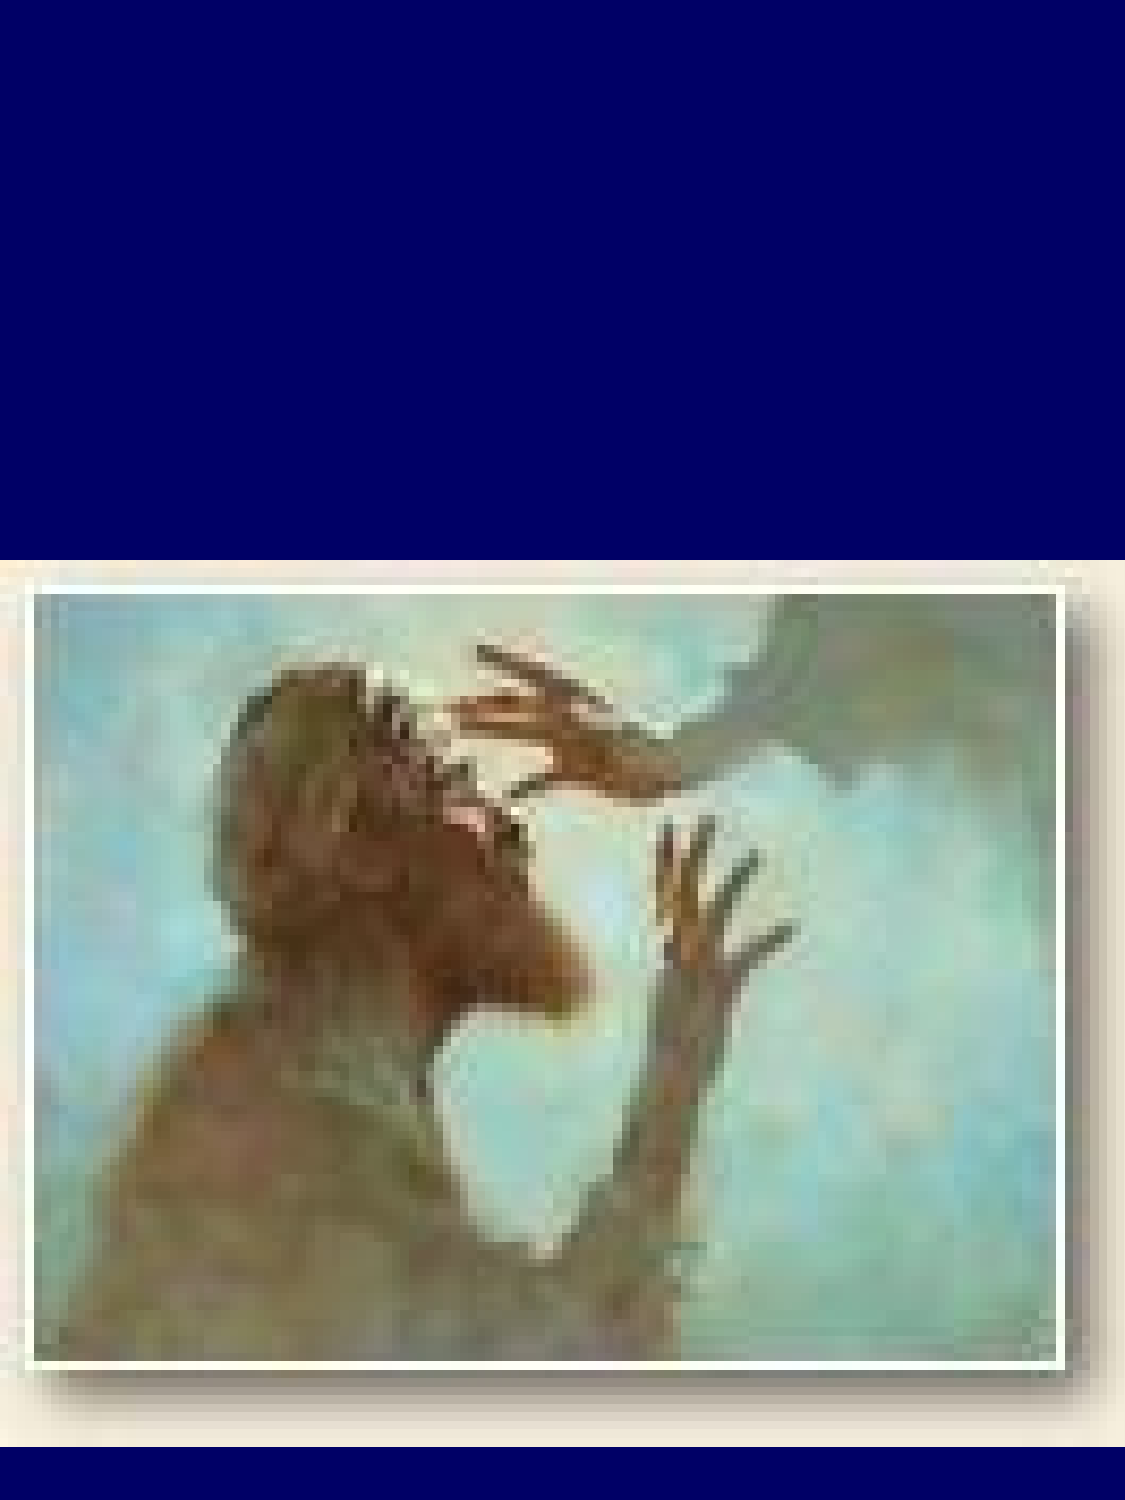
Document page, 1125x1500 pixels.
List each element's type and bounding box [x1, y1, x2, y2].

picture [0, 560, 1125, 1447]
